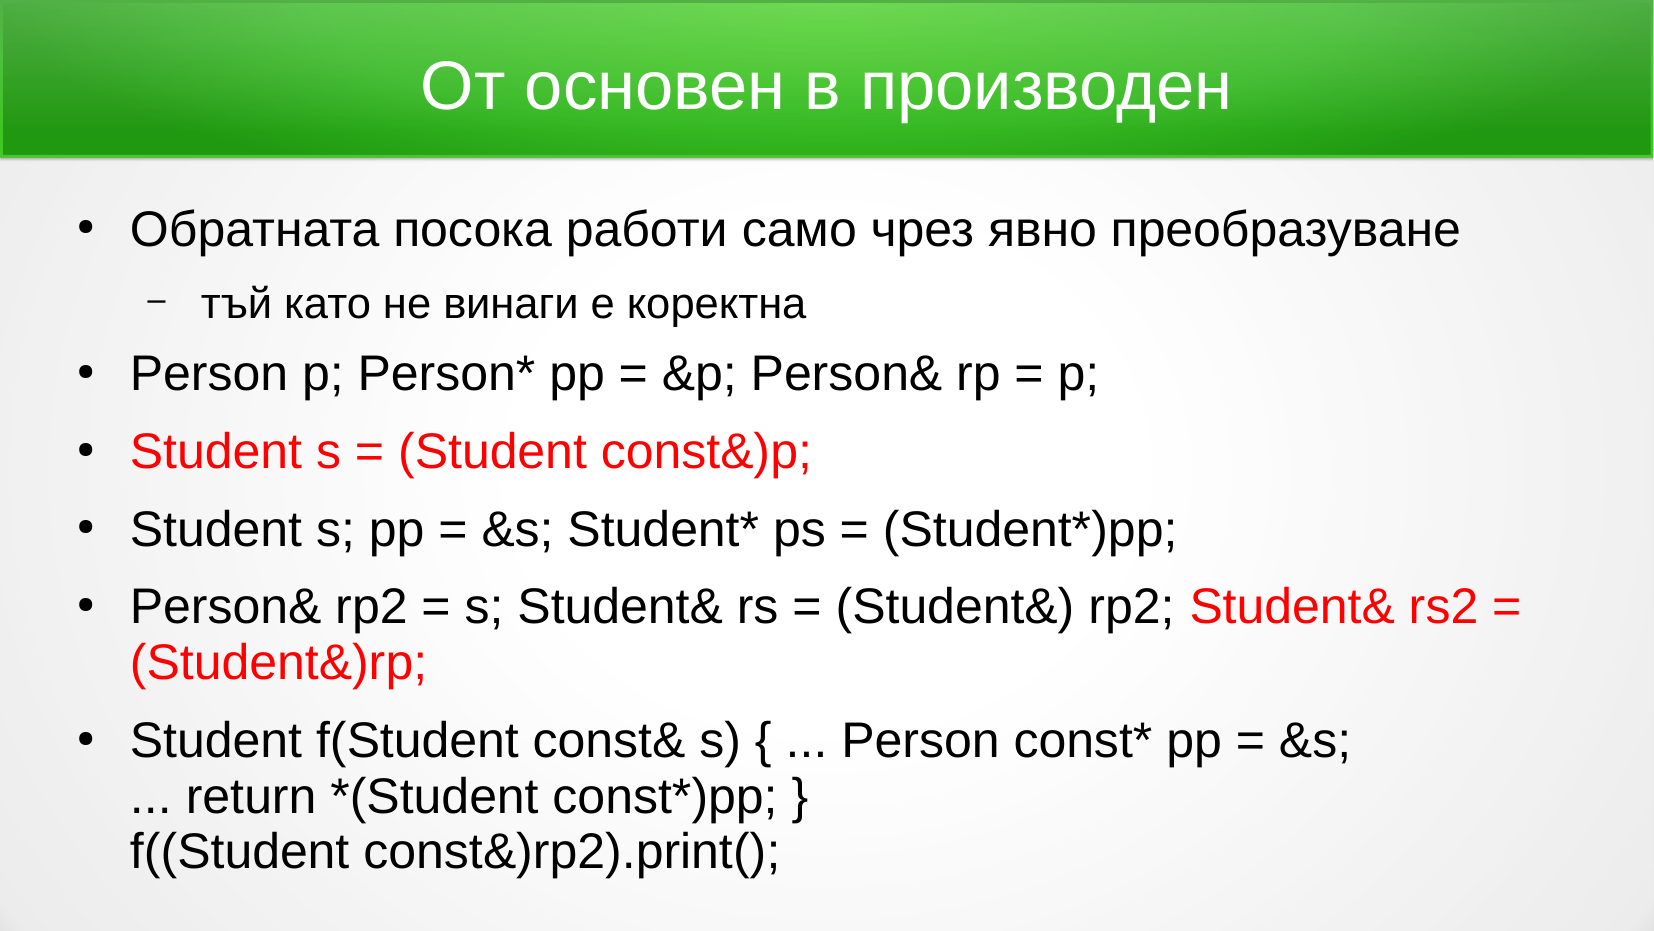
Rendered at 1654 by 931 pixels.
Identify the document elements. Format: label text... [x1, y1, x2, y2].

list Обратната посока работи само чрез явно преобразуване тъй като не винаги е коректна Person p; Person* pp = &p; Person& rp = p; Student s = (Student const&)p; Student s; pp = &s; Student* ps = (Student*)pp; Person& rp2 = s; Student& rs = (Student&) rp2; Student& rs2 = (Student&)rp; Student f(Student const& s) { ... Person const* pp = &s; ... return *(Student const*)pp; } f((Student const&)rp2).print(); [59, 200, 1607, 898]
title От основен в производен [82, 37, 1571, 135]
